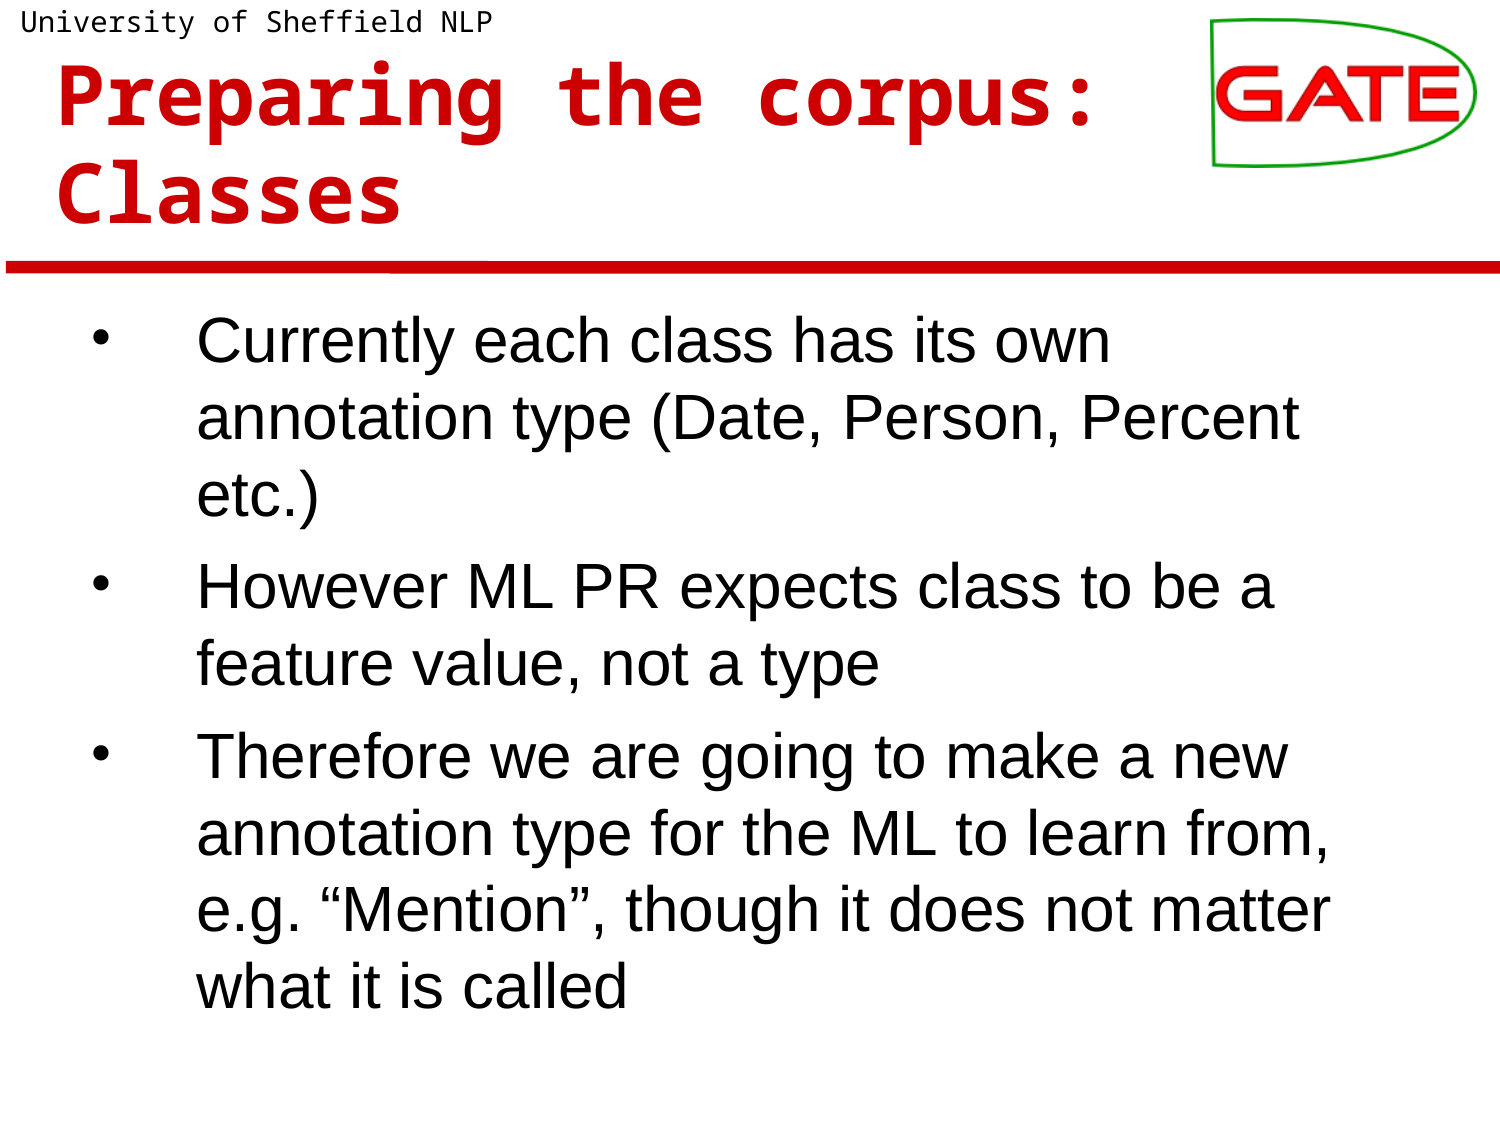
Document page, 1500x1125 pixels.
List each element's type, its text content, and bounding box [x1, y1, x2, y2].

title Preparing the corpus: Classes [41, 38, 1390, 253]
picture [1210, 18, 1477, 168]
list Currently each class has its own annotation type (Date, Person, Percent etc.) However ML PR expects class to be a feature value, not a type Therefore we are going to make a new annotation type for the ML to learn from, e.g. “Mention”, though it does not matter what it is called [75, 290, 1424, 1033]
